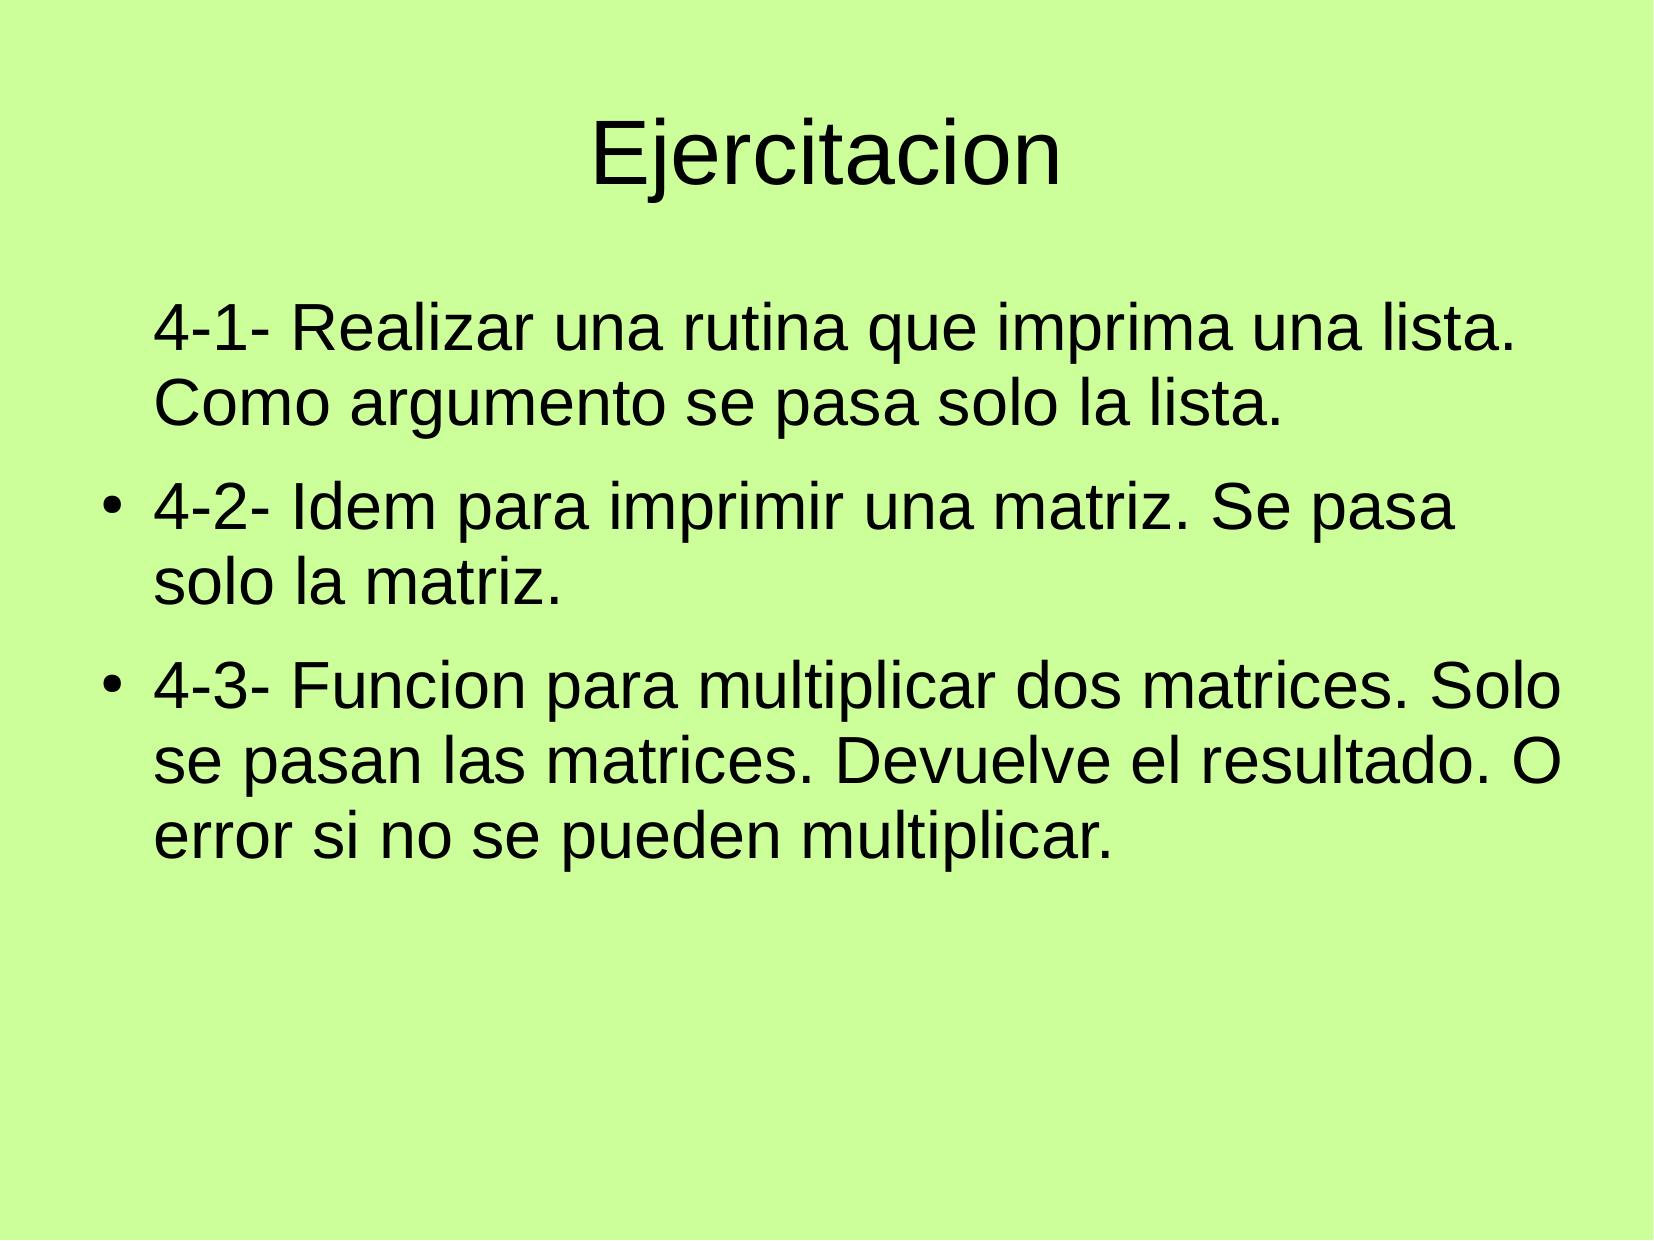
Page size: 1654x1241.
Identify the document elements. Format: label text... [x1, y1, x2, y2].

title Ejercitacion [82, 49, 1571, 257]
list 4-1- Realizar una rutina que imprima una lista. Como argumento se pasa solo la lista. 4-2- Idem para imprimir una matriz. Se pasa solo la matriz. 4-3- Funcion para multiplicar dos matrices. Solo se pasan las matrices. Devuelve el resultado. O error si no se pueden multiplicar. [82, 290, 1571, 1010]
